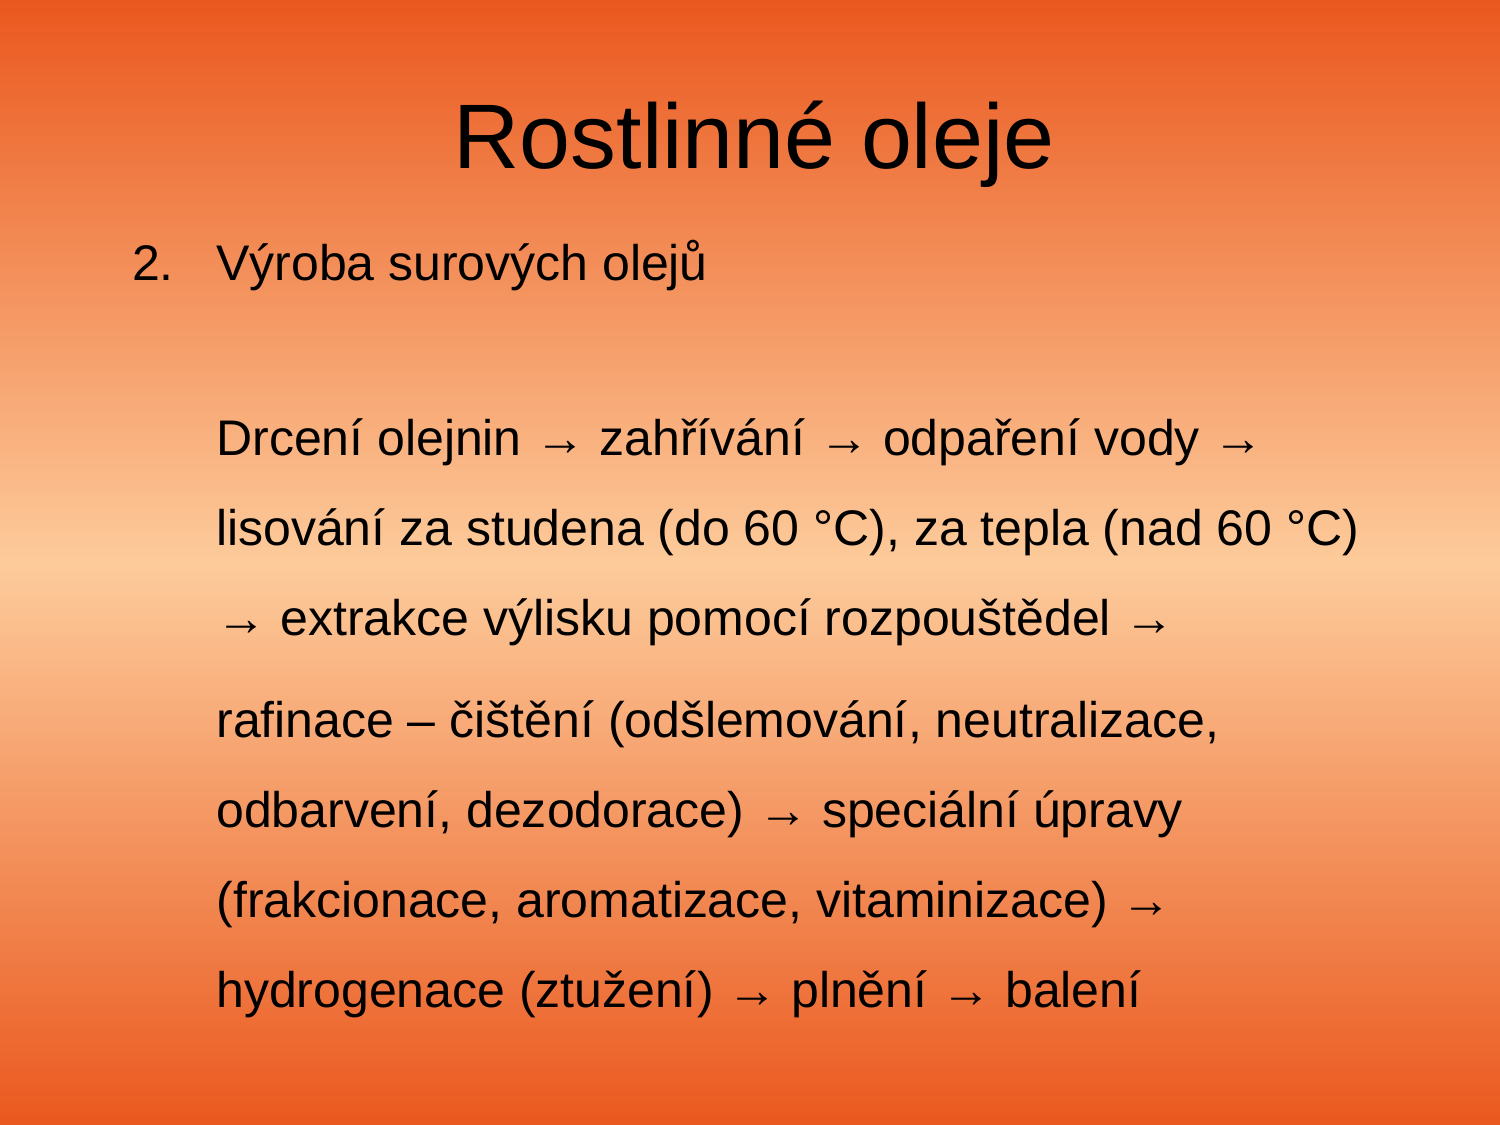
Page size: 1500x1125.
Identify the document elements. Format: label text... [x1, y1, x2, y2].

title Rostlinné oleje [117, 69, 1393, 195]
list 2. Výroba surových olejů Drcení olejnin → zahřívání → odpaření vody → lisování za studena (do 60 °C), za tepla (nad 60 °C) → extrakce výlisku pomocí rozpouštědel → rafinace – čištění (odšlemování, neutralizace, odbarvení, dezodorace) → speciální úpravy (frakcionace, aromatizace, vitaminizace) → hydrogenace (ztužení) → plnění → balení [117, 222, 1393, 1026]
